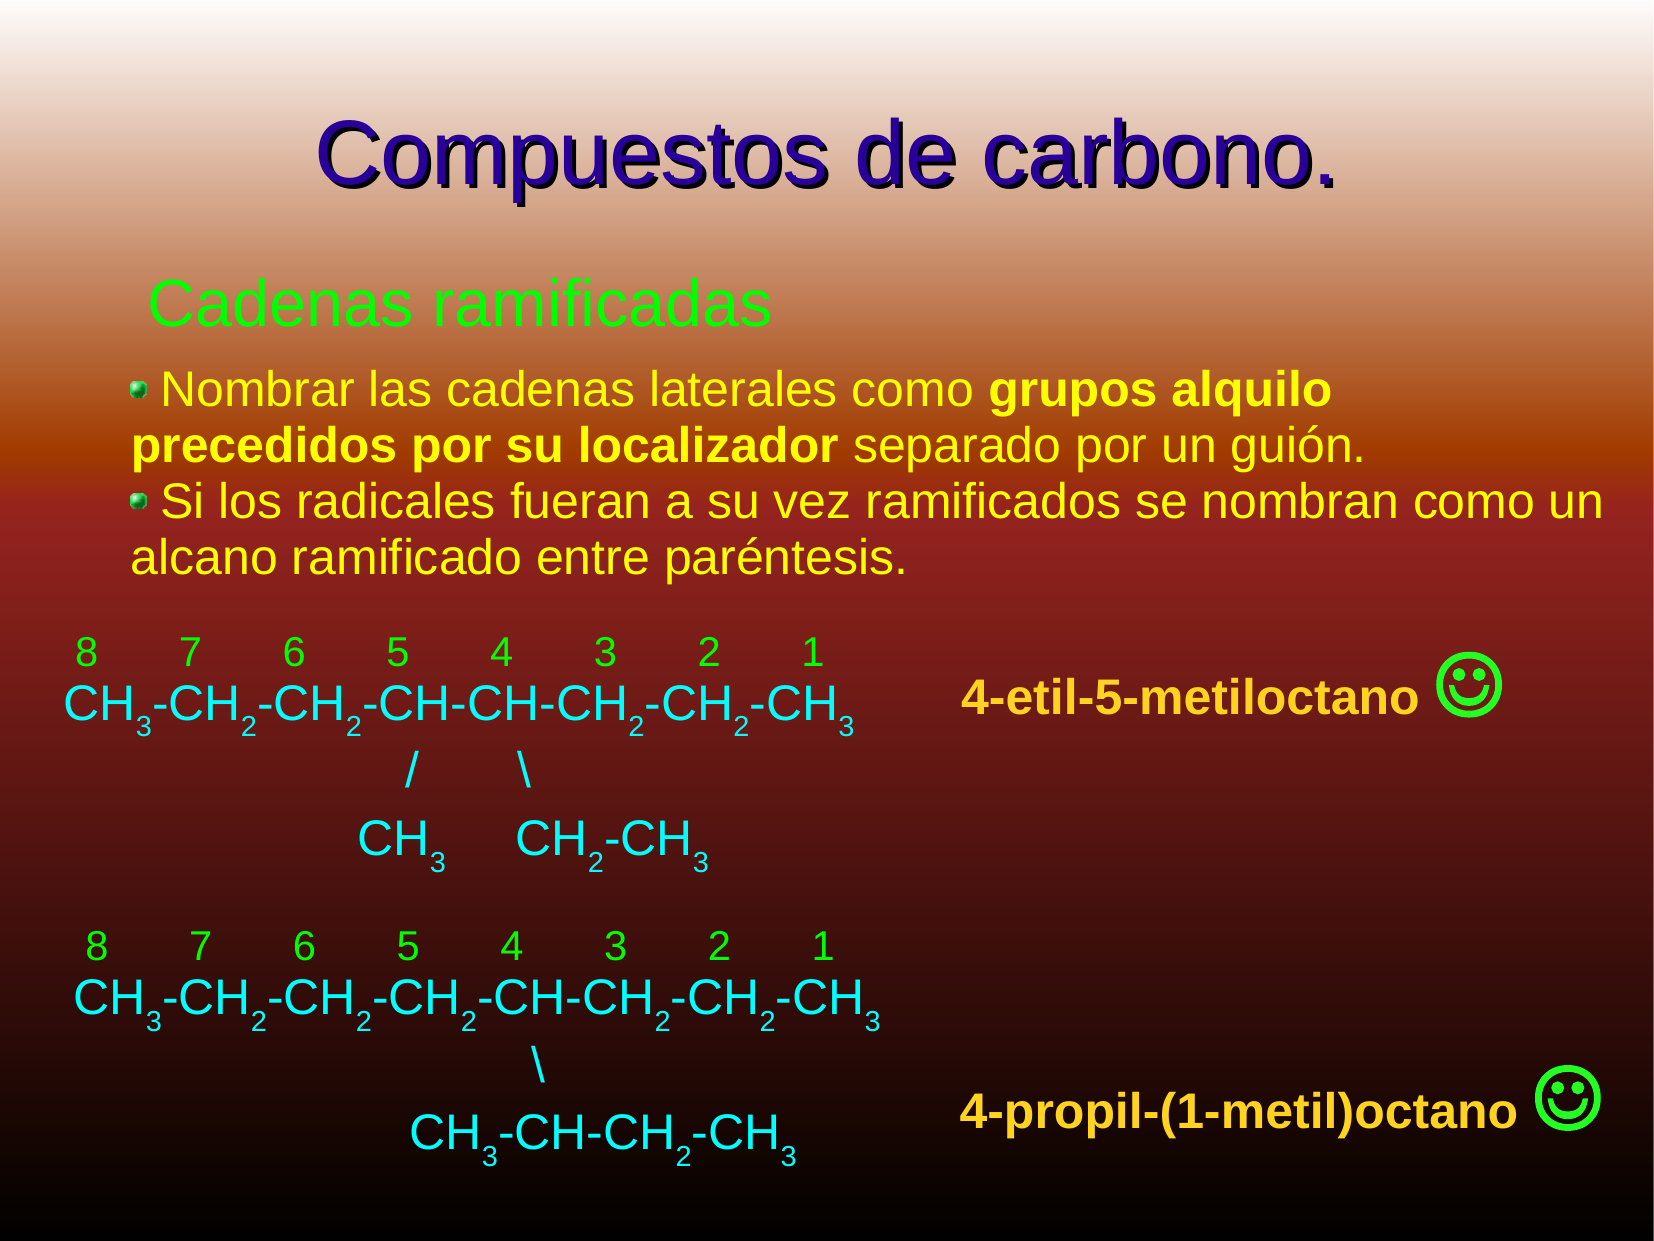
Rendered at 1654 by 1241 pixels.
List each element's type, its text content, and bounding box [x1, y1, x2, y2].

title Compuestos de carbono. [82, 49, 1571, 257]
list Cadenas ramificadas [76, 265, 886, 355]
text_box 4-etil-5-metiloctano  [946, 649, 1625, 757]
text_box 8 7 6 5 4 3 2 1 CH3-CH2-CH2-CH-CH-CH2-CH2-CH3 / \ CH3 CH2-CH3 [49, 621, 1241, 886]
text_box 4-propil-(1-metil)octano  [944, 1062, 1623, 1171]
text_box Nombrar las cadenas laterales como grupos alquilo precedidos por su localizador separado por un guión. Si los radicales fueran a su vez ramificados se nombran como un alcano ramificado entre paréntesis. [115, 354, 1625, 596]
picture [0, 0, 1654, 1241]
text_box 8 7 6 5 4 3 2 1 CH3-CH2-CH2-CH2-CH-CH2-CH2-CH3 \ CH3-CH-CH2-CH3 [59, 915, 1251, 1180]
